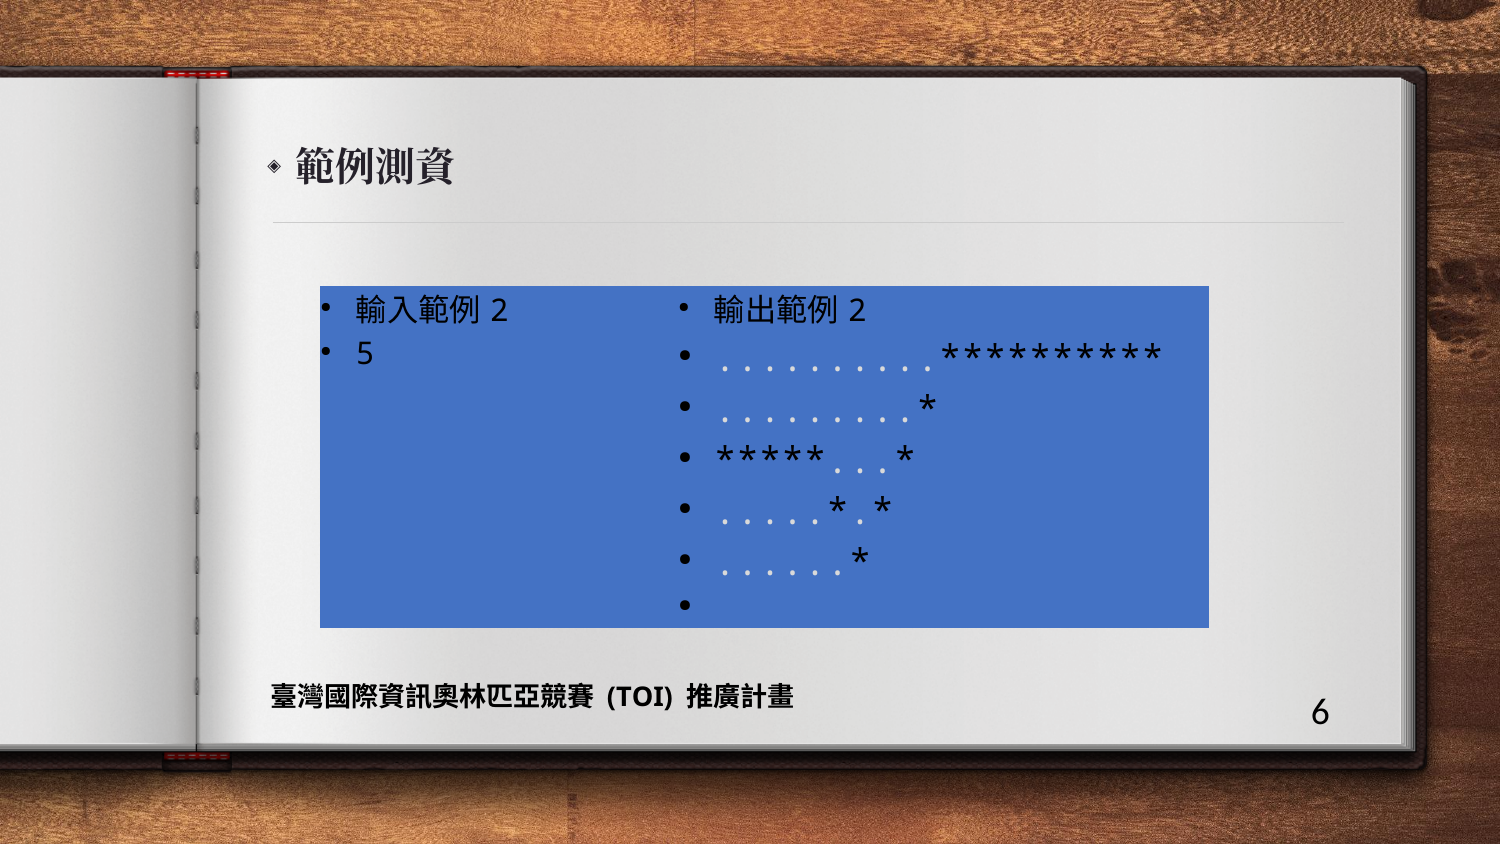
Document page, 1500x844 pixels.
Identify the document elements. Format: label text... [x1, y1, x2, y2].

table_header 輸出範例2 ..........********** .........* *****...* .....*.* ......* [678, 286, 1209, 628]
table_header 輸入範例2 5 [320, 286, 678, 628]
list 範例測資 [252, 126, 1194, 205]
text_box [1295, 672, 1386, 737]
